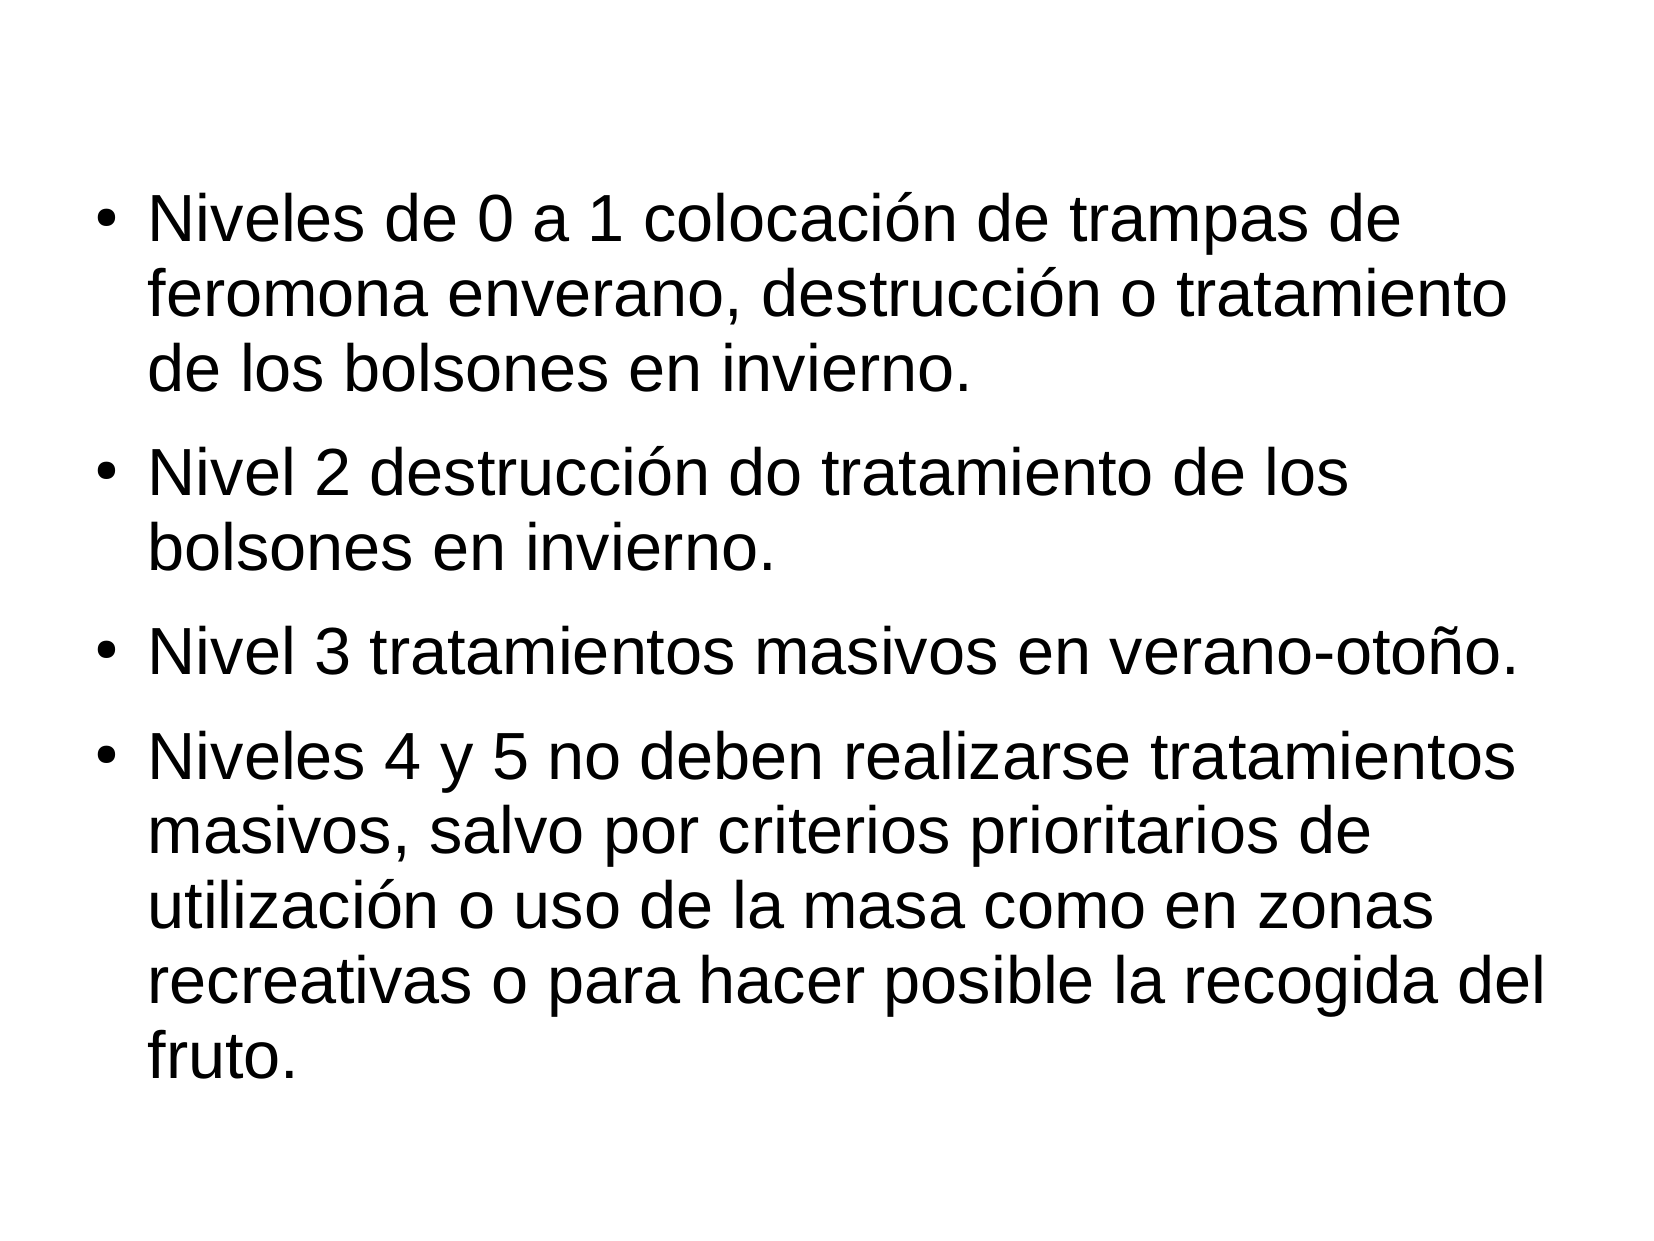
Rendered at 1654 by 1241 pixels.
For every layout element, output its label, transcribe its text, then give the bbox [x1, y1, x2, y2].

list Niveles de 0 a 1 colocación de trampas de feromona enverano, destrucción o tratamiento de los bolsones en invierno. Nivel 2 destrucción do tratamiento de los bolsones en invierno. Nivel 3 tratamientos masivos en verano-otoño. Niveles 4 y 5 no deben realizarse tratamientos masivos, salvo por criterios prioritarios de utilización o uso de la masa como en zonas recreativas o para hacer posible la recogida del fruto. [76, 181, 1565, 1093]
